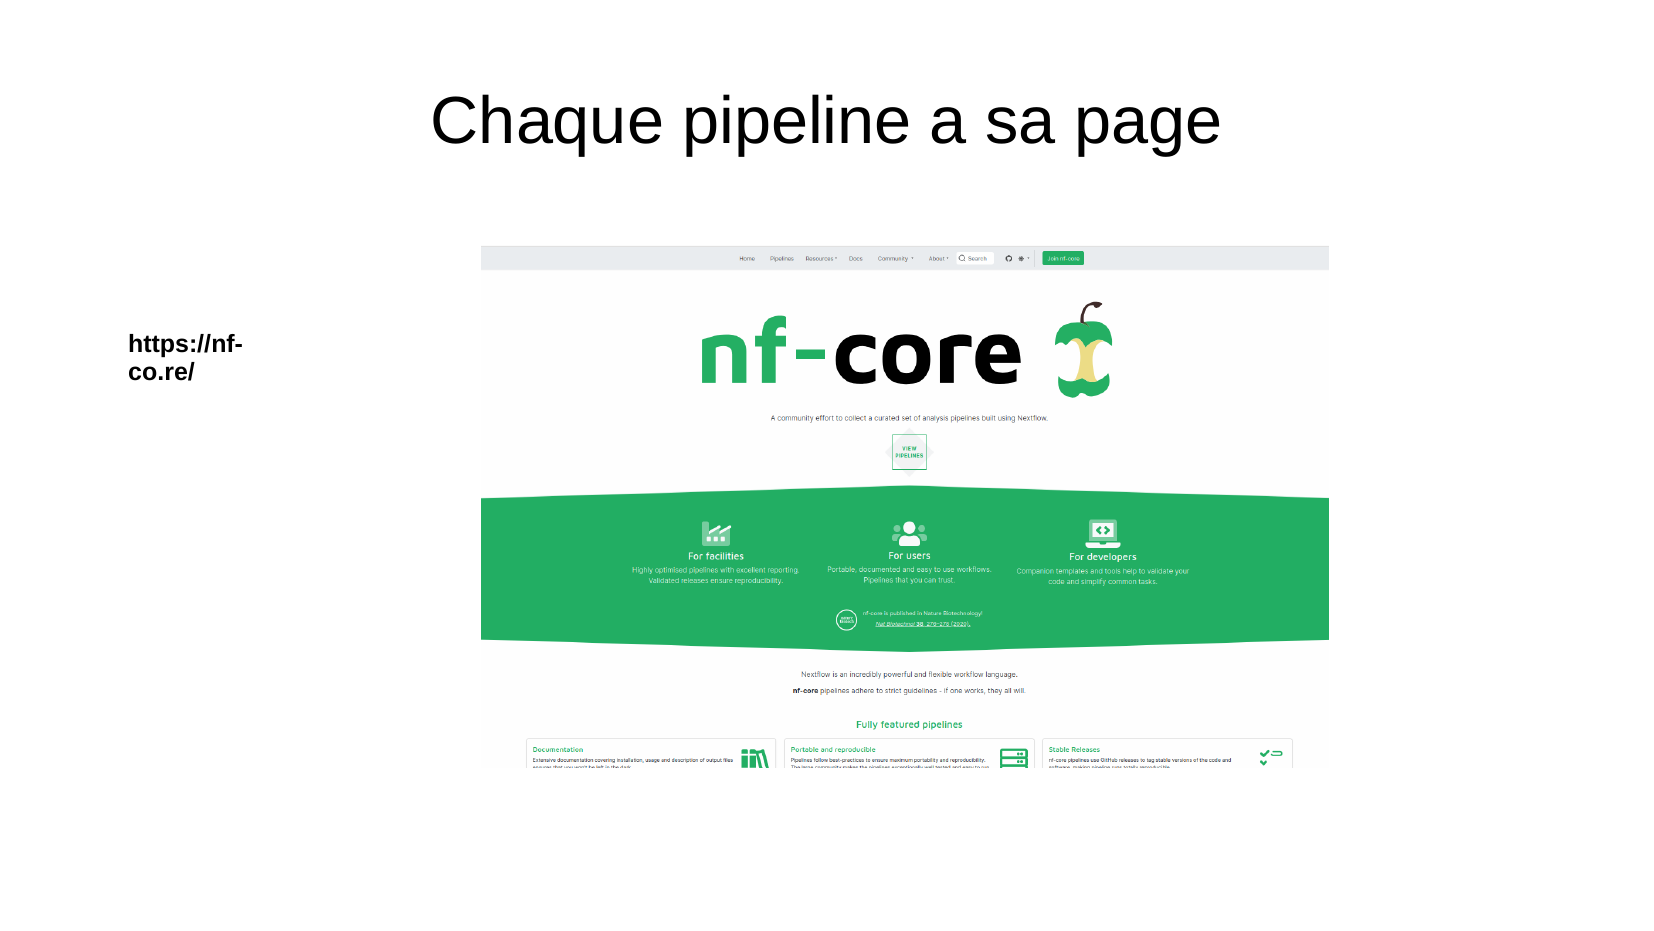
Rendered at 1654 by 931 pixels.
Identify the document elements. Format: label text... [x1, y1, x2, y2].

picture [481, 245, 1329, 768]
title Chaque pipeline a sa page [29, 63, 1625, 178]
text_box https://nf-co.re/ [113, 322, 325, 414]
